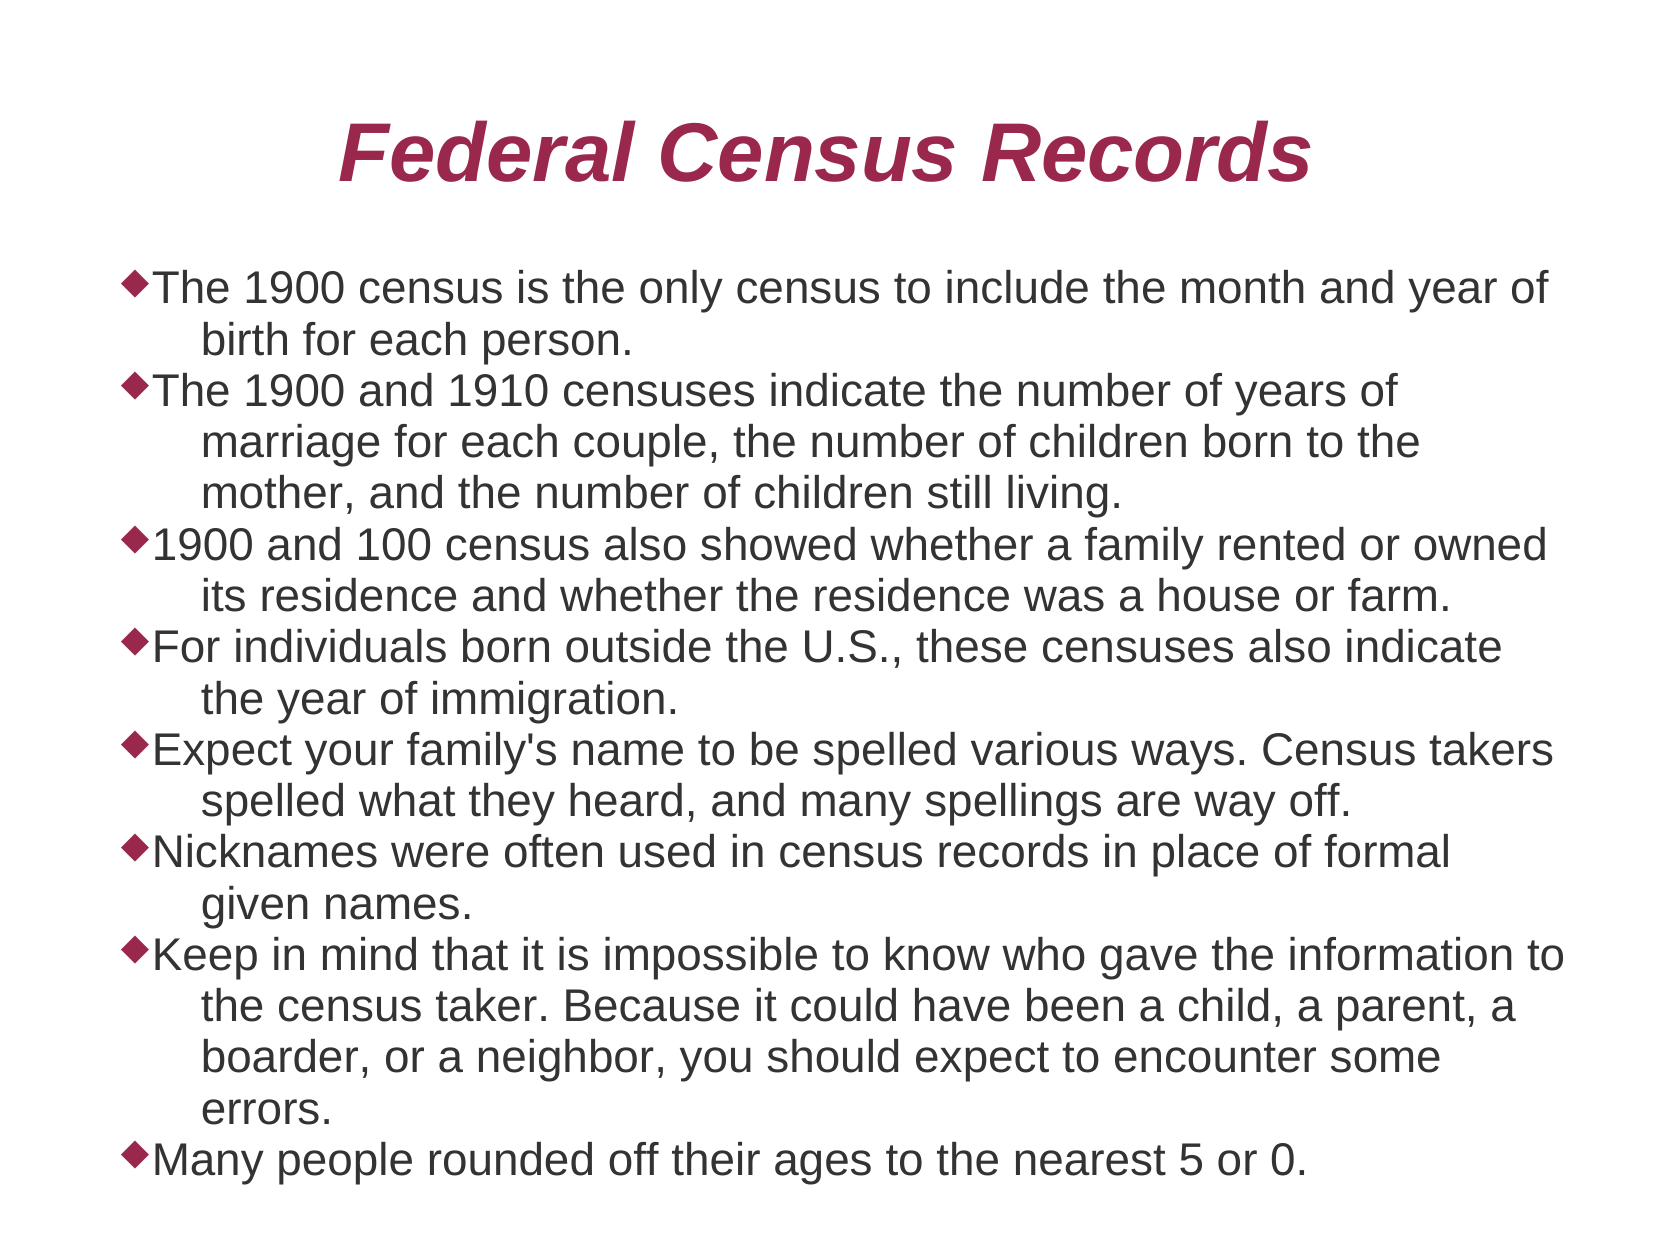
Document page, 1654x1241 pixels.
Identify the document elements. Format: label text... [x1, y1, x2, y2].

list The 1900 census is the only census to include the month and year of birth for each person. The 1900 and 1910 censuses indicate the number of years of marriage for each couple, the number of children born to the mother, and the number of children still living. 1900 and 100 census also showed whether a family rented or owned its residence and whether the residence was a house or farm. For individuals born outside the U.S., these censuses also indicate the year of immigration. Expect your family's name to be spelled various ways. Census takers spelled what they heard, and many spellings are way off. Nicknames were often used in census records in place of formal given names. Keep in mind that it is impossible to know who gave the information to the census taker. Because it could have been a child, a parent, a boarder, or a neighbor, you should expect to encounter some errors. Many people rounded off their ages to the nearest 5 or 0. [118, 262, 1571, 1233]
title Federal Census Records [82, 56, 1571, 250]
